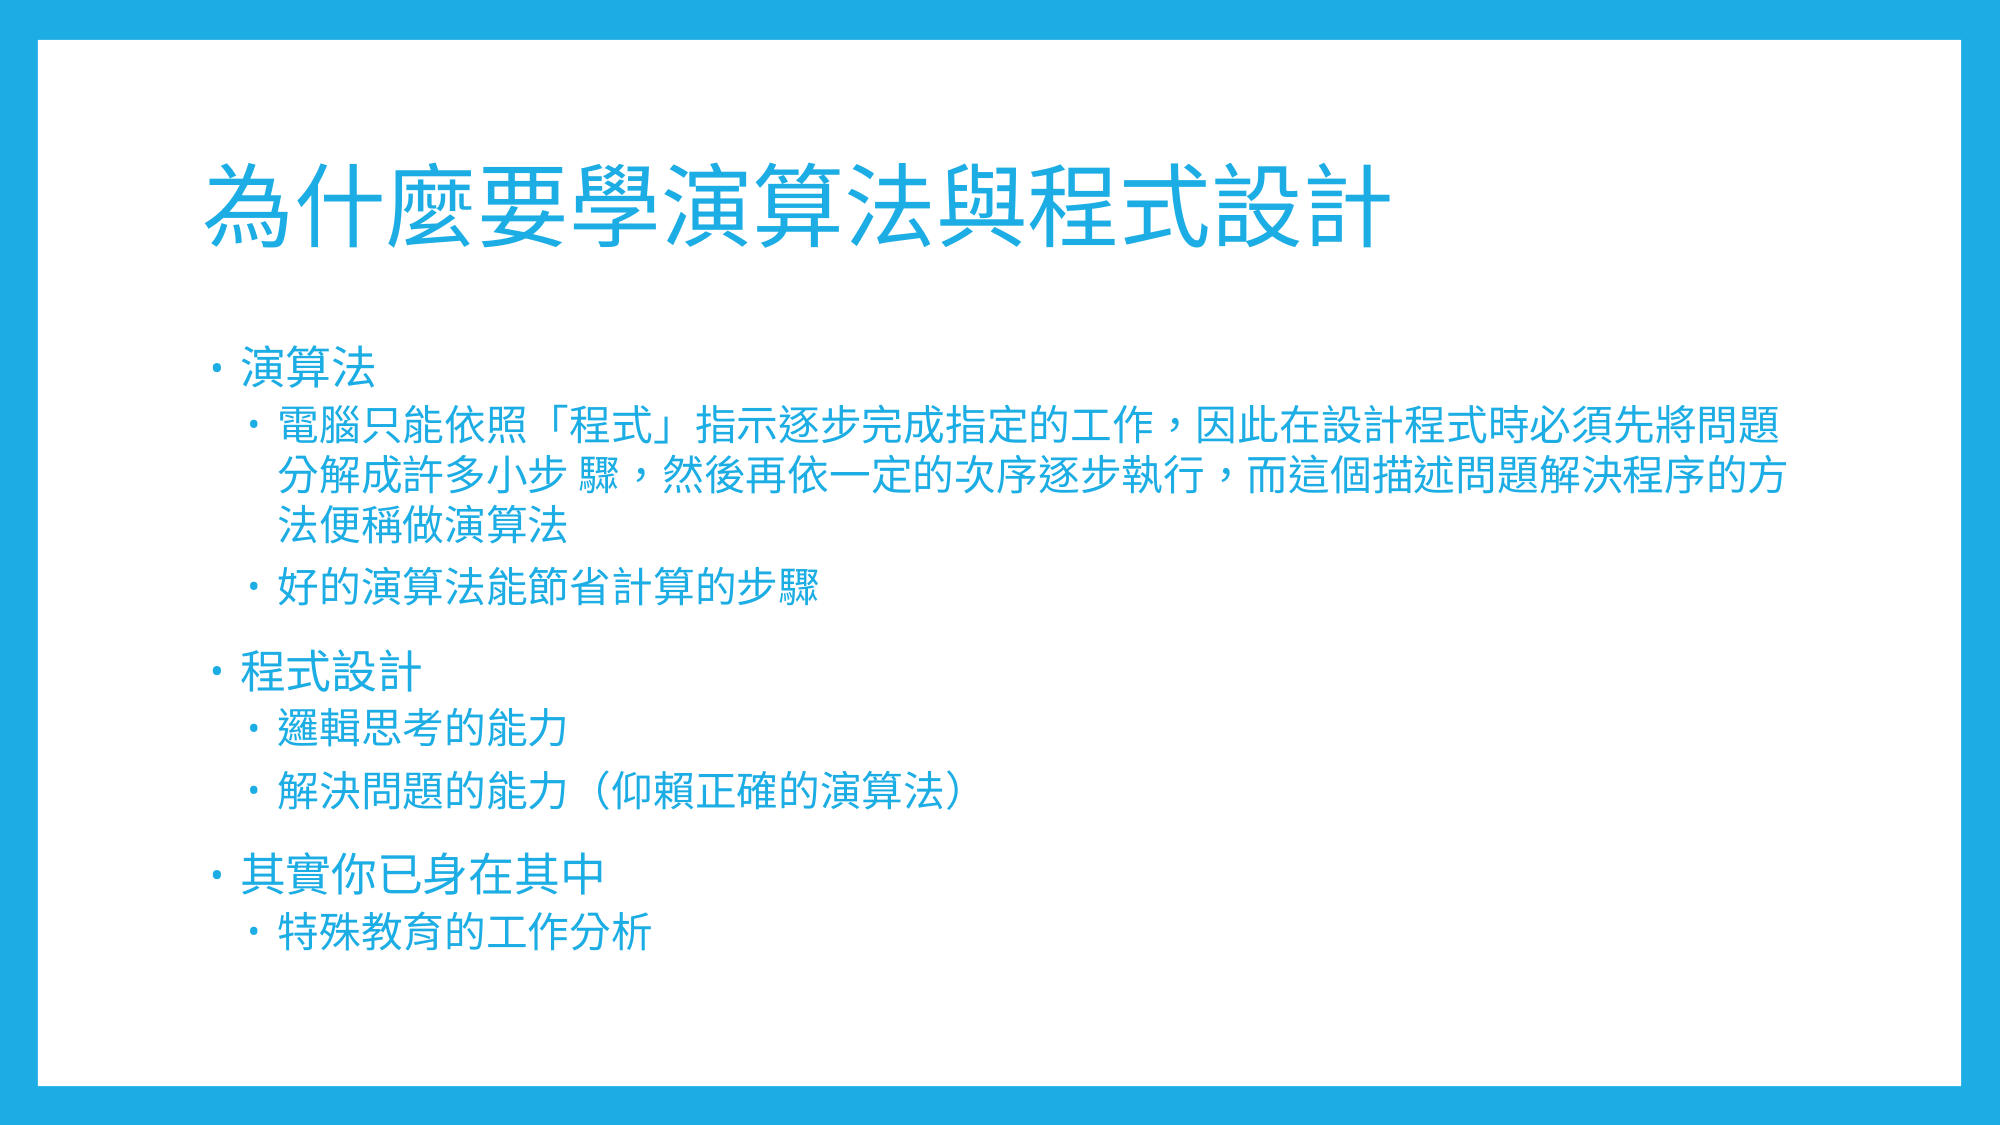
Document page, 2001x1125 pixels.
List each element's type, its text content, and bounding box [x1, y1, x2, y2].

title 為什麼要學演算法與程式設計 [187, 99, 1808, 323]
list 演算法 電腦只能依照「程式」指示逐步完成指定的工作，因此在設計程式時必須先將問題分解成許多小步 驟，然後再依一定的次序逐步執行，而這個描述問題解決程序的方法便稱做演算法 好的演算法能節省計算的步驟 程式設計 邏輯思考的能力 解決問題的能力（仰賴正確的演算法） 其實你已身在其中 特殊教育的工作分析 [187, 337, 1808, 1000]
